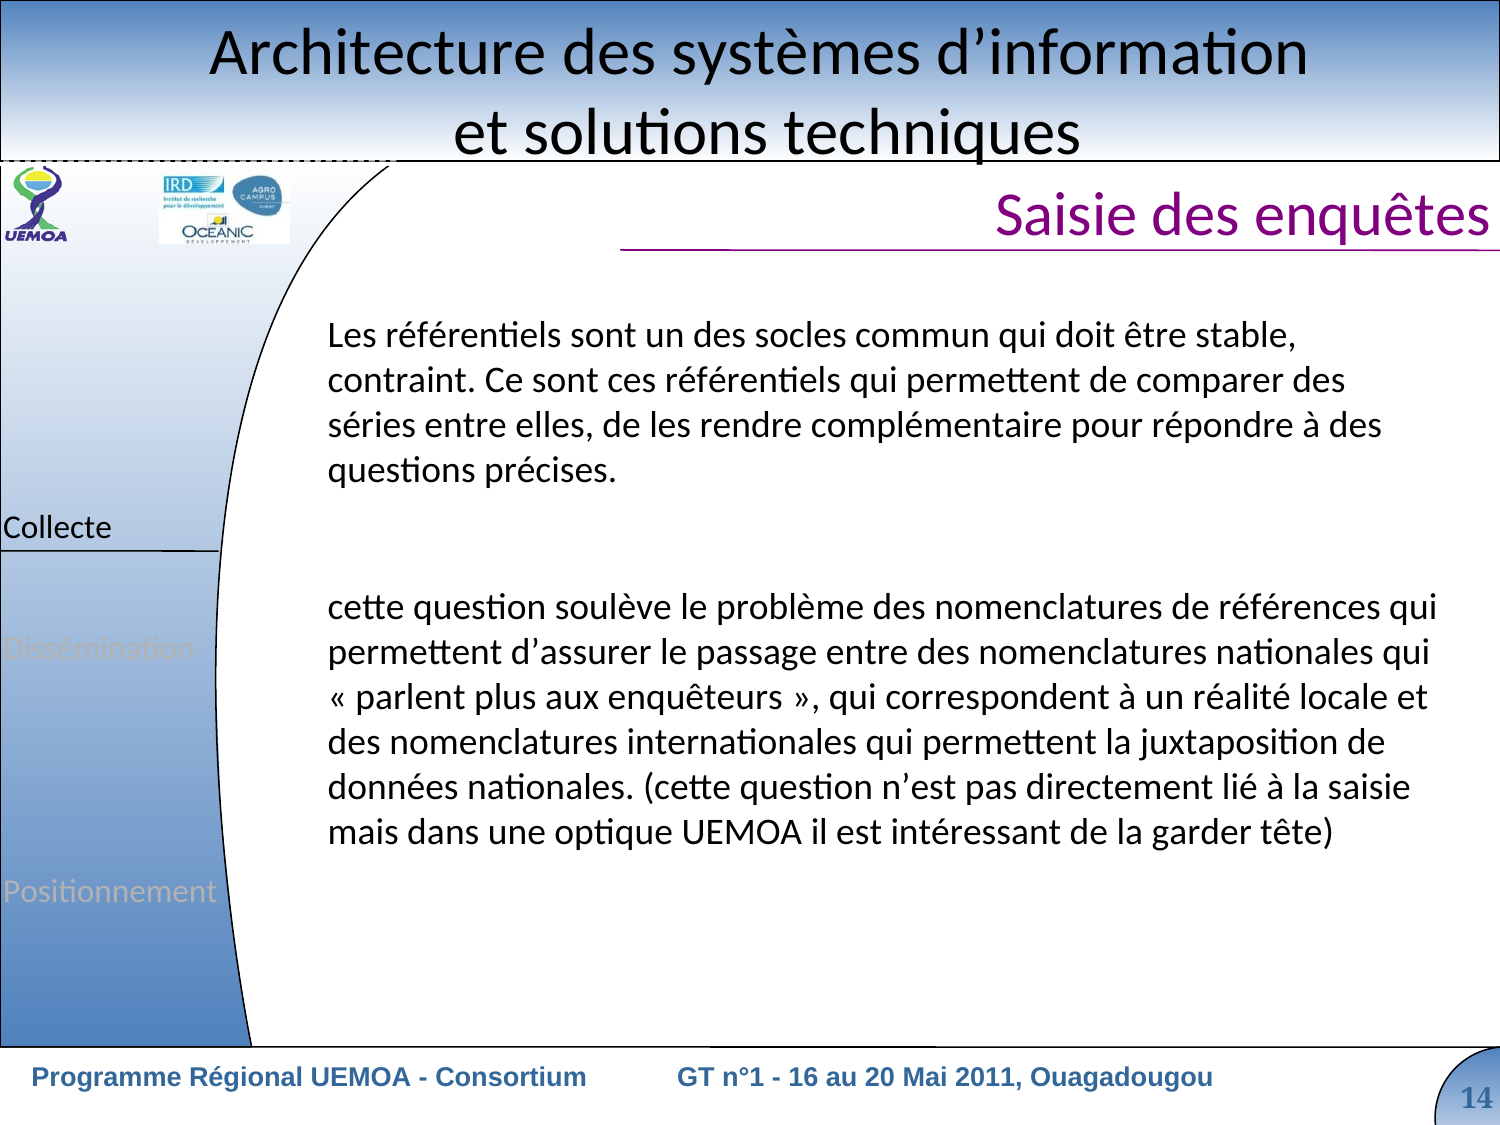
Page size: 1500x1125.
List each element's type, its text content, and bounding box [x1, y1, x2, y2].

text_box Architecture des systèmes d’information et solutions techniques [53, 0, 1483, 161]
text_box Collecte Dissémination Positionnement [0, 497, 314, 1039]
picture [159, 173, 265, 244]
text_box Saisie des enquêtes [265, 165, 1500, 256]
picture [0, 166, 73, 244]
text_box Les référentiels sont un des socles commun qui doit être stable, contraint. Ce sont ces référentiels qui permettent de comparer des séries entre elles, de les rendre complémentaire pour répondre à des questions précises. cette question soulève le problème des nomenclatures de références qui permettent d’assurer le passage entre des nomenclatures nationales qui « parlent plus aux enquêteurs », qui correspondent à un réalité locale et des nomenclatures internationales qui permettent la juxtaposition de données nationales. (cette question n’est pas directement lié à la saisie mais dans une optique UEMOA il est intéressant de la garder tête) [312, 302, 1459, 929]
